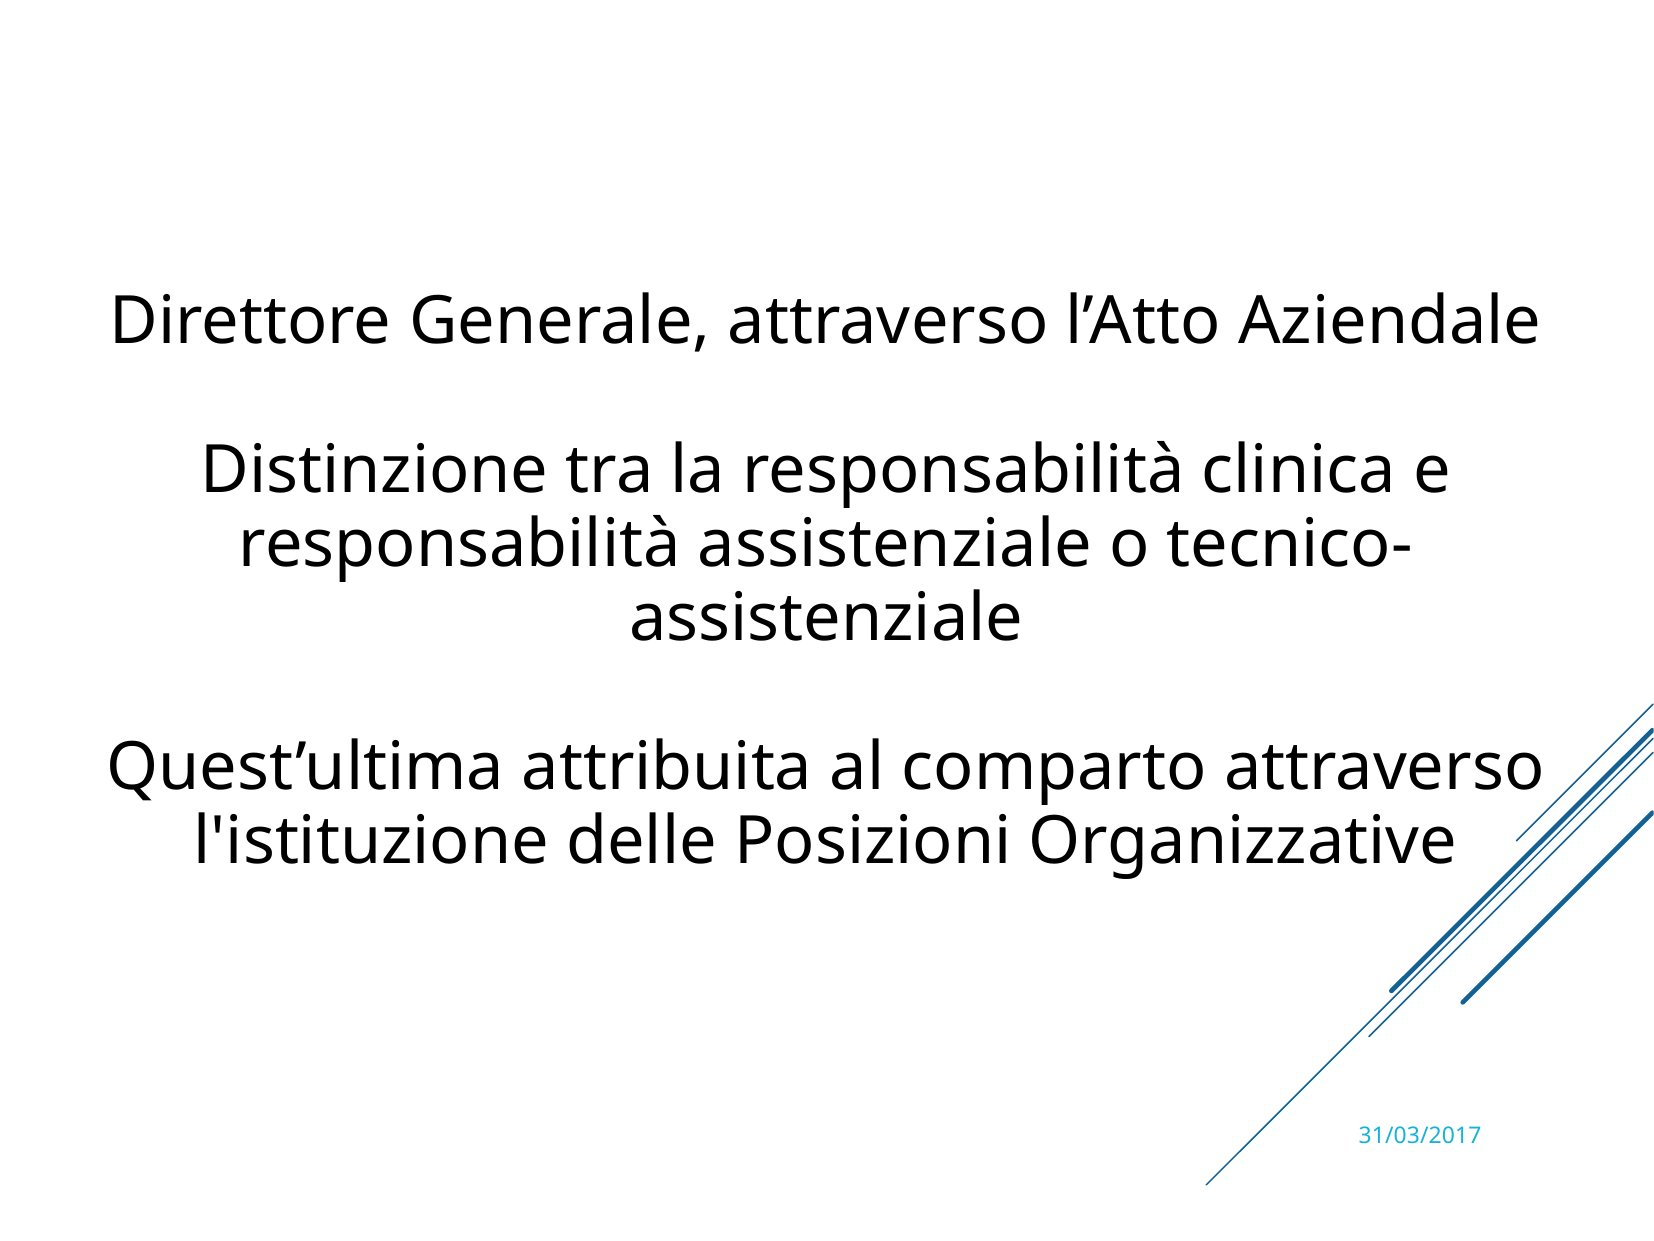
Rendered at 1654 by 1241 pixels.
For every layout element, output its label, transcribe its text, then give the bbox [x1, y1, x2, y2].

text_box Direttore Generale, attraverso l’Atto Aziendale Distinzione tra la responsabilità clinica e responsabilità assistenziale o tecnico-assistenziale Quest’ultima attribuita al comparto attraverso l'istituzione delle Posizioni Organizzative [82, 56, 1571, 1102]
text_box 31/03/2017 [1343, 1116, 1561, 1183]
